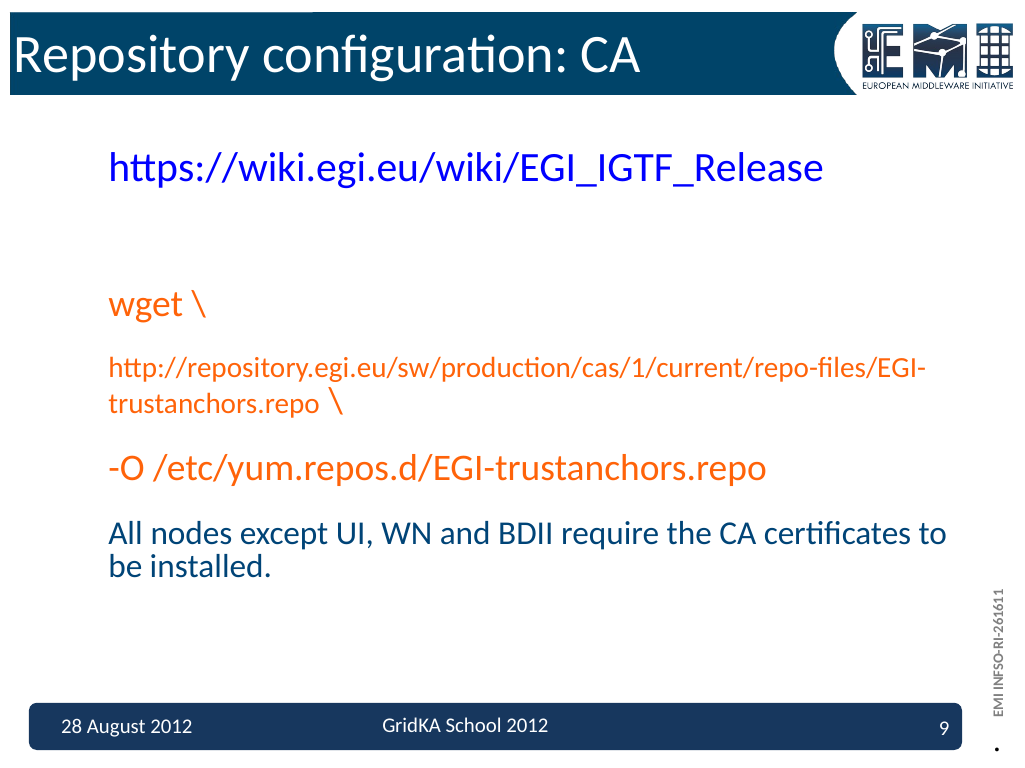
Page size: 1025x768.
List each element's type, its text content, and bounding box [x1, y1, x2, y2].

picture [839, 81, 846, 95]
picture [862, 23, 1013, 89]
list https://wiki.egi.eu/wiki/EGI_IGTF_Release wget \ http://repository.egi.eu/sw/production/cas/1/current/repo-files/EGI-trustanchors.repo \ -O /etc/yum.repos.d/EGI-trustanchors.repo All nodes except UI, WN and BDII require the CA certificates to be installed. [37, 150, 960, 657]
picture [9, 12, 13, 95]
title Repository configuration: CA [13, 0, 839, 124]
picture [839, 12, 857, 95]
